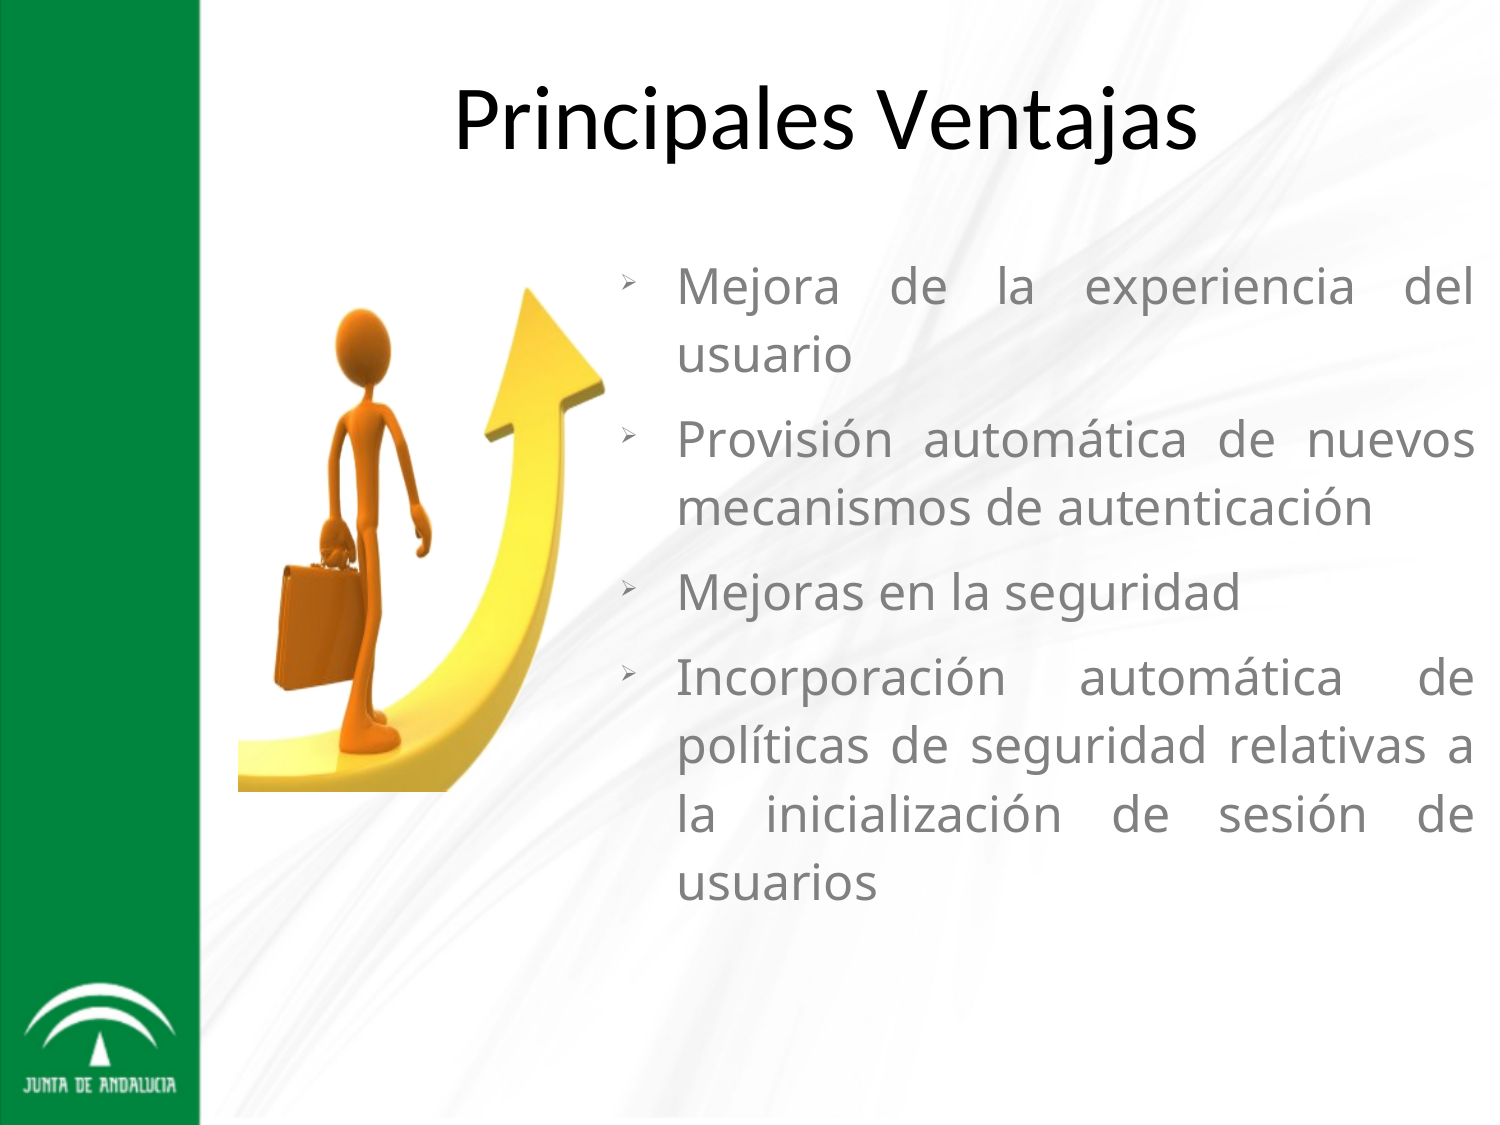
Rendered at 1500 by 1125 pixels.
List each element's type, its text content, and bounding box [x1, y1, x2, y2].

title Principales Ventajas [151, 9, 1500, 245]
list Mejora de la experiencia del usuario Provisión automática de nuevos mecanismos de autenticación Mejoras en la seguridad Incorporación automática de políticas de seguridad relativas a la inicialización de sesión de usuarios [620, 250, 1477, 953]
picture [0, 0, 1500, 1125]
